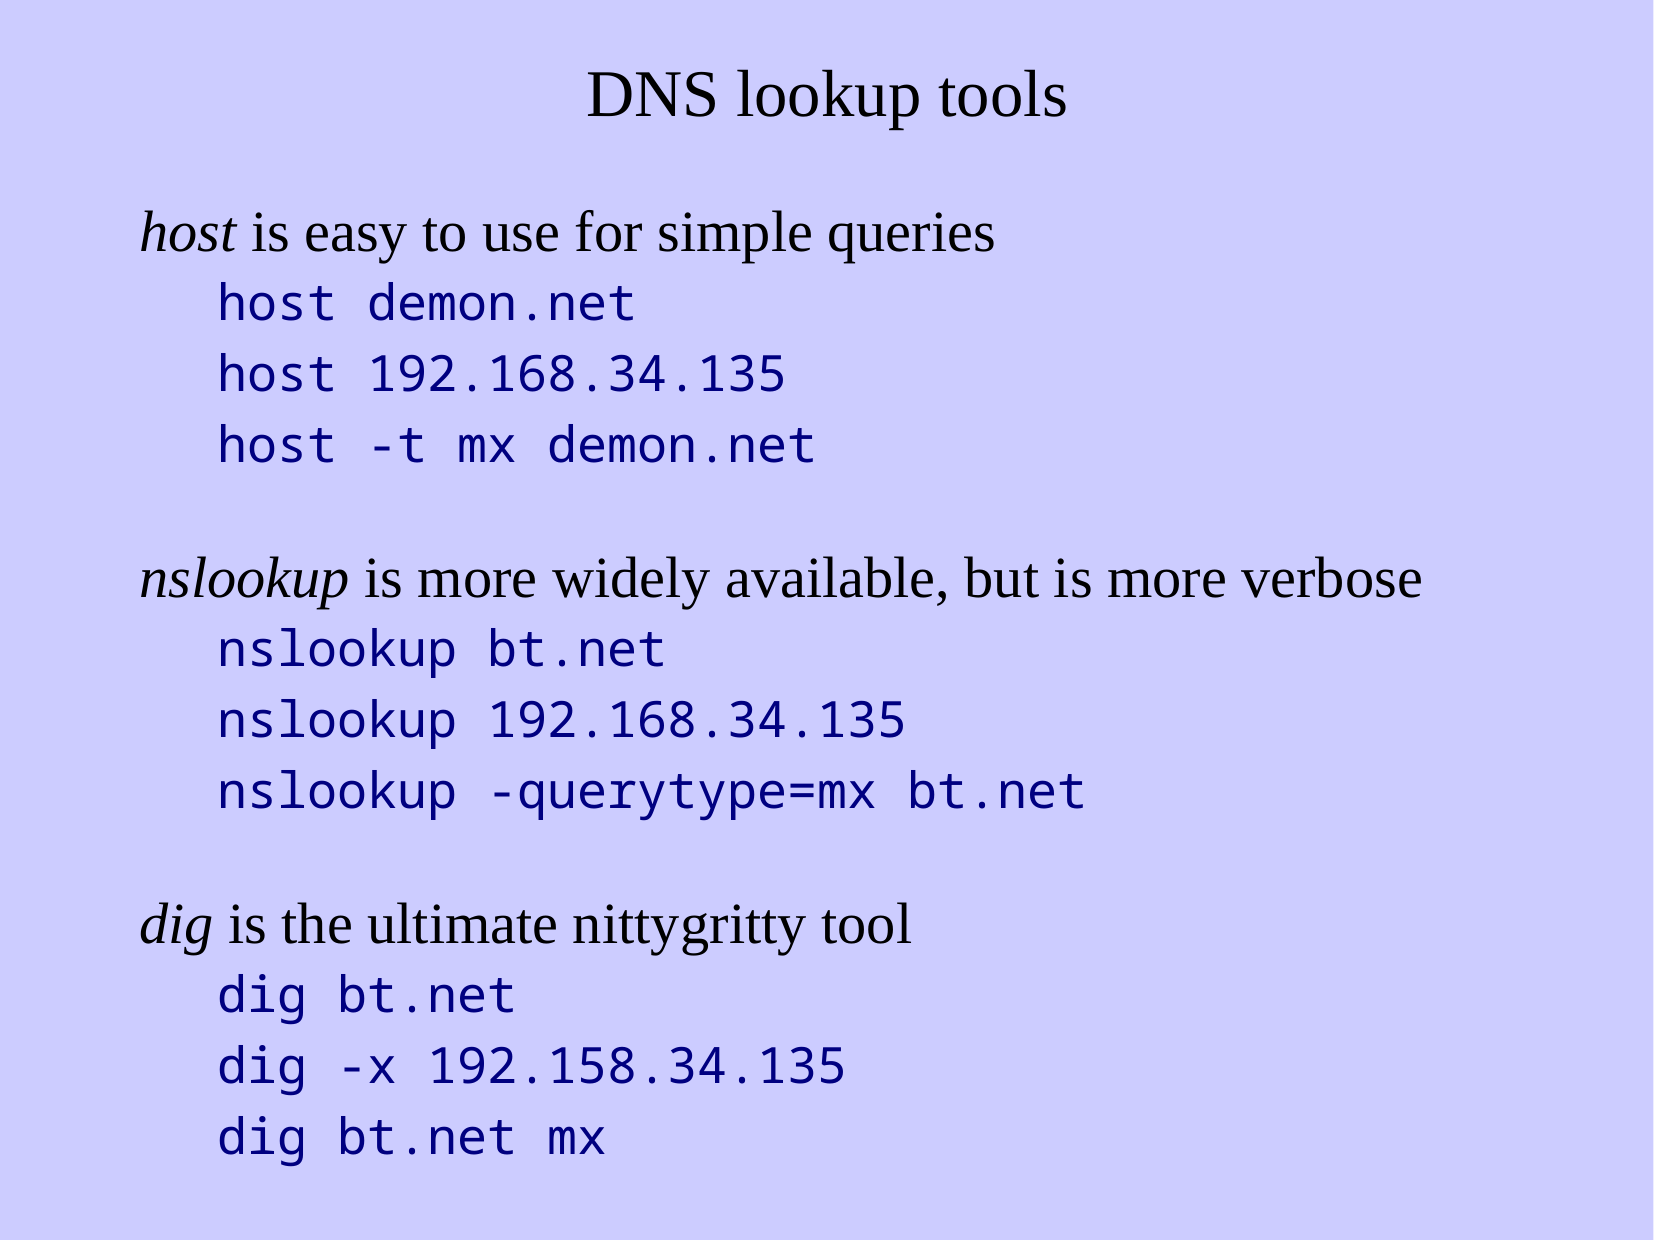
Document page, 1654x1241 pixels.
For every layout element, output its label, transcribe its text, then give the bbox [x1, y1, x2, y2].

list host is easy to use for simple queries host demon.net host 192.168.34.135 host -t mx demon.net nslookup is more widely available, but is more verbose nslookup bt.net nslookup 192.168.34.135 nslookup -querytype=mx bt.net dig is the ultimate nitty­gritty tool dig bt.net dig -x 192.158.34.135 dig bt.net mx [121, 199, 1534, 1187]
title DNS lookup tools [121, 17, 1534, 171]
